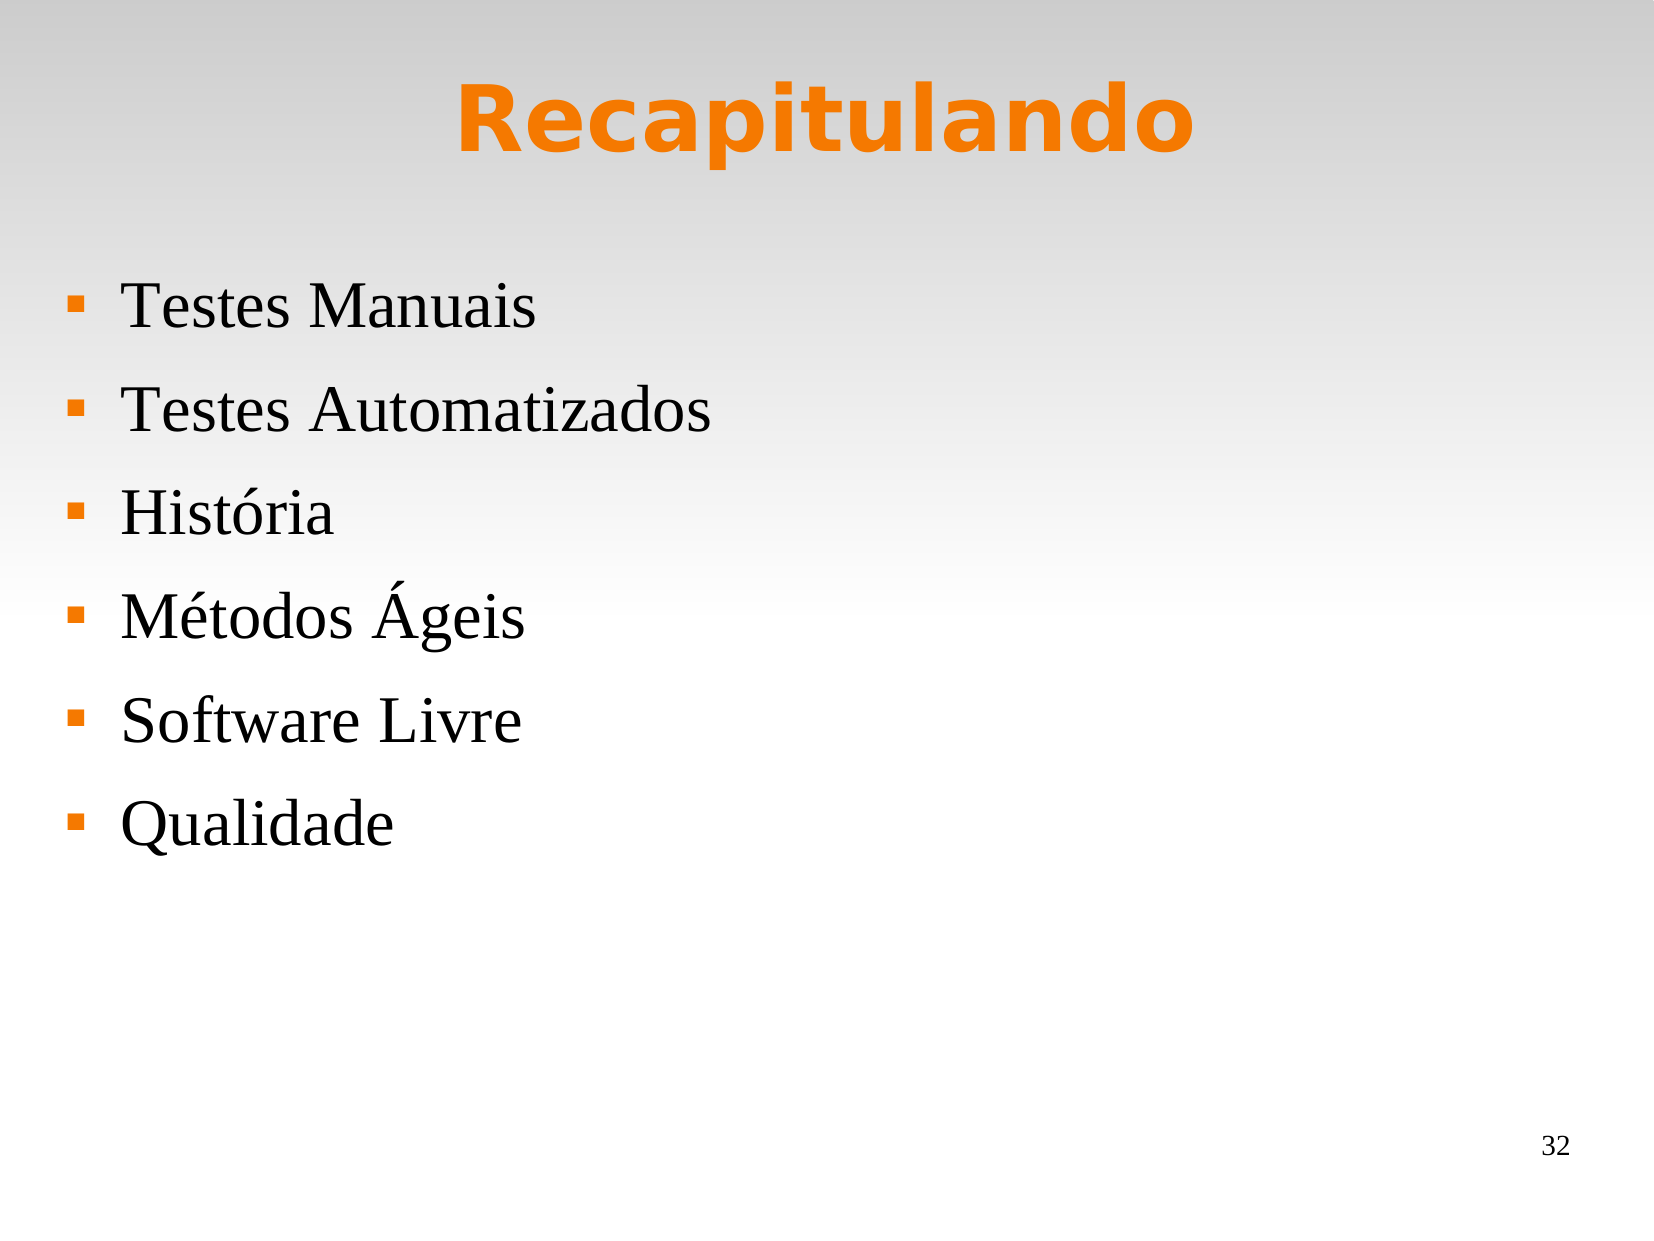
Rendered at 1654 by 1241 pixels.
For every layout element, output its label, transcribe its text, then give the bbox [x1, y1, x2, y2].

title Recapitulando [32, 42, 1619, 198]
list Testes Manuais Testes Automatizados História Métodos Ágeis Software Livre Qualidade [32, 268, 1619, 1183]
